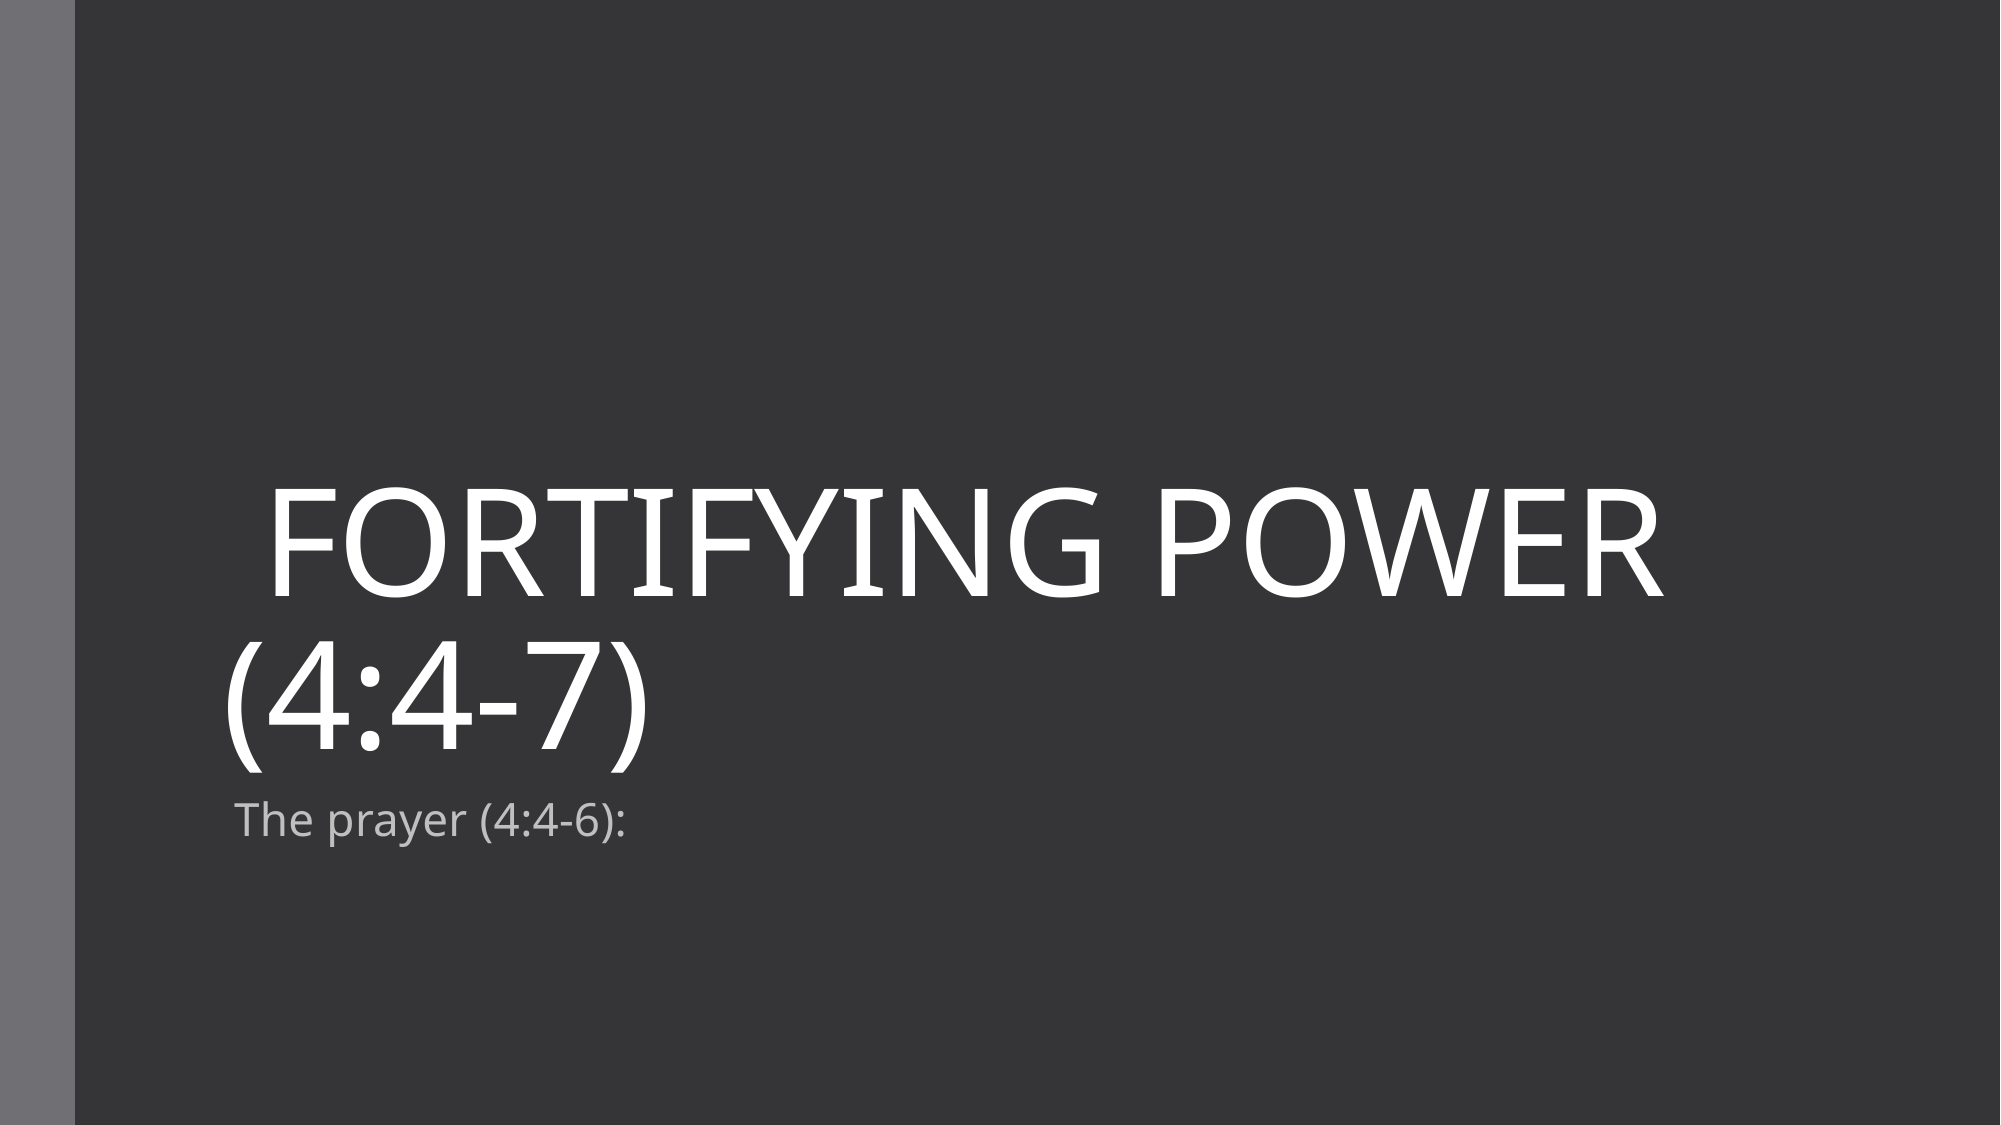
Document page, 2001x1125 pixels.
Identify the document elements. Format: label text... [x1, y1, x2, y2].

title FORTIFYING POWER (4:4-7) [206, 124, 1752, 787]
subtitle The prayer (4:4-6): [206, 787, 1752, 1066]
